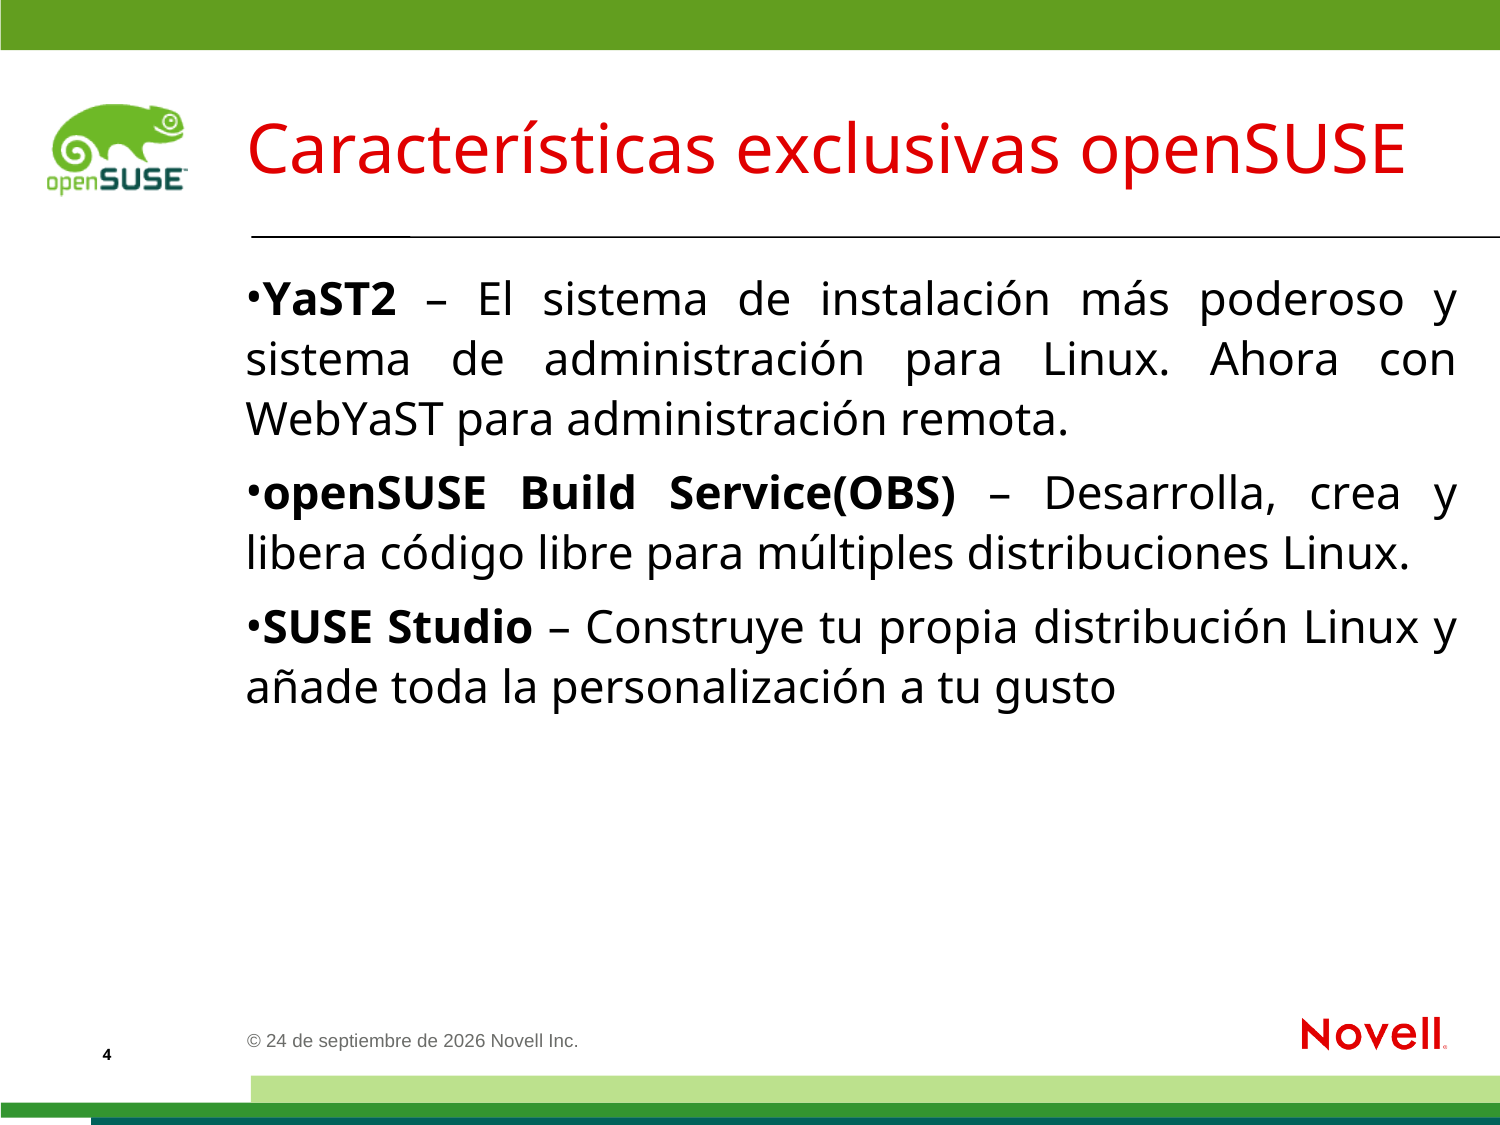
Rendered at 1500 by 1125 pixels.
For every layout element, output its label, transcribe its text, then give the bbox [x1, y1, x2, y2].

picture [1295, 1011, 1453, 1056]
picture [47, 104, 188, 197]
list YaST2 – El sistema de instalación más poderoso y sistema de administración para Linux. Ahora con WebYaST para administración remota. openSUSE Build Service(OBS) – Desarrolla, crea y libera código libre para múltiples distribuciones Linux. SUSE Studio – Construye tu propia distribución Linux y añade toda la personalización a tu gusto [245, 267, 1458, 1010]
title Características exclusivas openSUSE [246, 68, 1409, 231]
